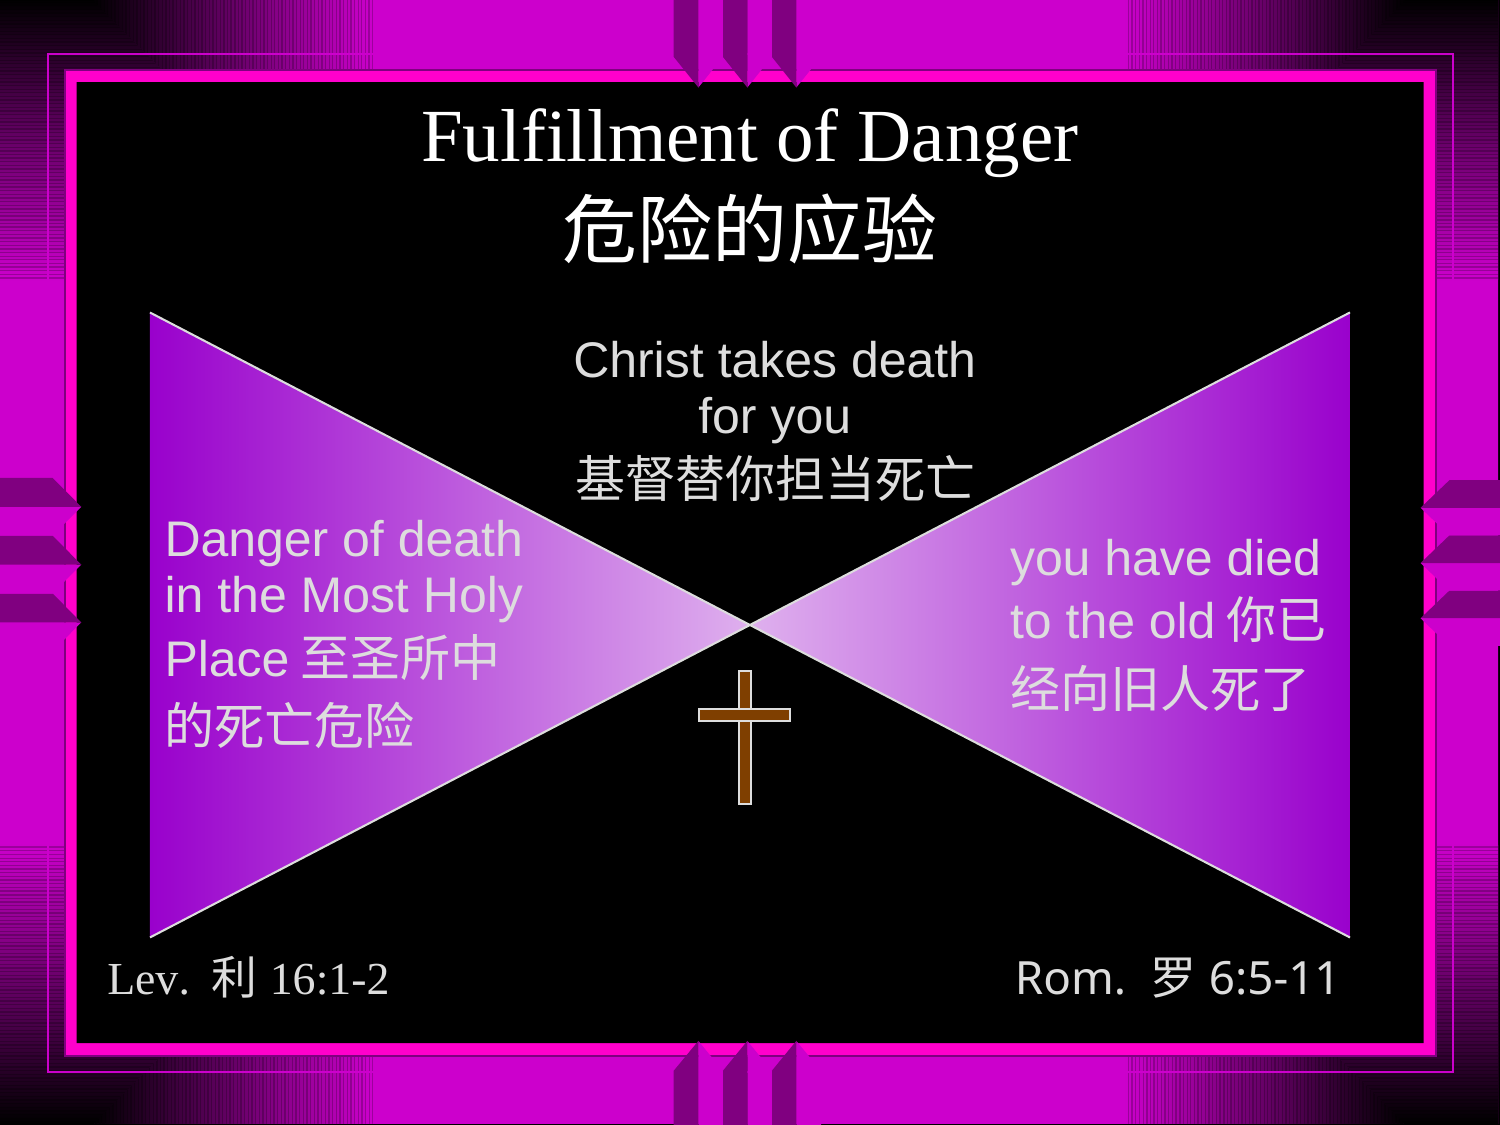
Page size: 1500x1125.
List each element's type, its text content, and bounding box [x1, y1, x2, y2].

title Fulfillment of Danger 危险的应验 [112, 99, 1388, 288]
text_box [699, 671, 790, 804]
text_box [149, 768, 471, 936]
text_box [755, 314, 1351, 750]
text_box Lev. 利16:1-2 [92, 937, 593, 1016]
text_box Danger of death in the Most Holy Place至圣所中的死亡危险 [149, 503, 550, 768]
text_box [149, 314, 511, 503]
text_box Christ takes death for you 基督替你担当死亡 [552, 324, 998, 520]
text_box [550, 523, 745, 727]
text_box you have died to the old你已经向旧人死了 [994, 522, 1381, 828]
text_box [1144, 828, 1351, 936]
text_box Rom. 罗6:5-11 [999, 937, 1401, 1016]
